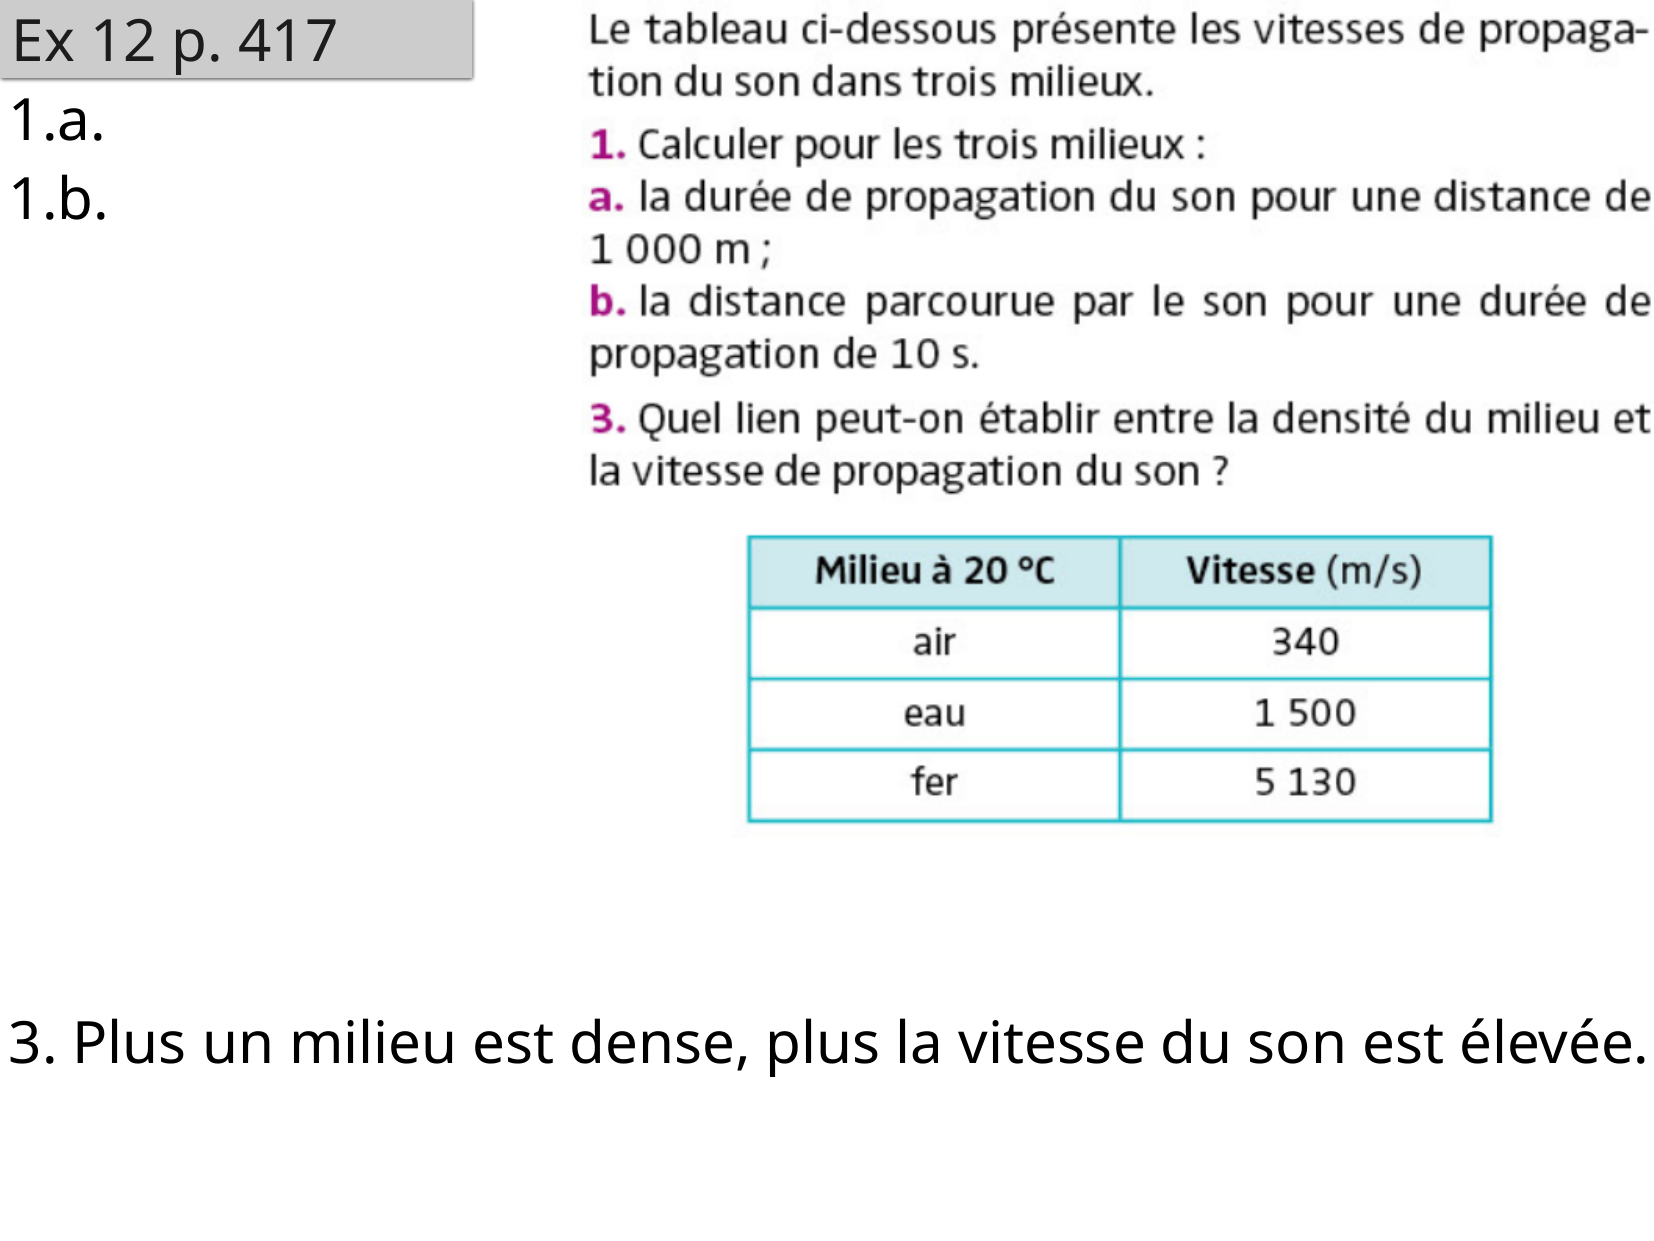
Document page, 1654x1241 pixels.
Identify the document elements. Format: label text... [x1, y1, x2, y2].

title Ex 12 p. 417 [0, 0, 473, 79]
list 1.a. 1.b. 3. Plus un milieu est dense, plus la vitesse du son est élevée. [8, 78, 1654, 1241]
picture [581, 0, 1654, 841]
